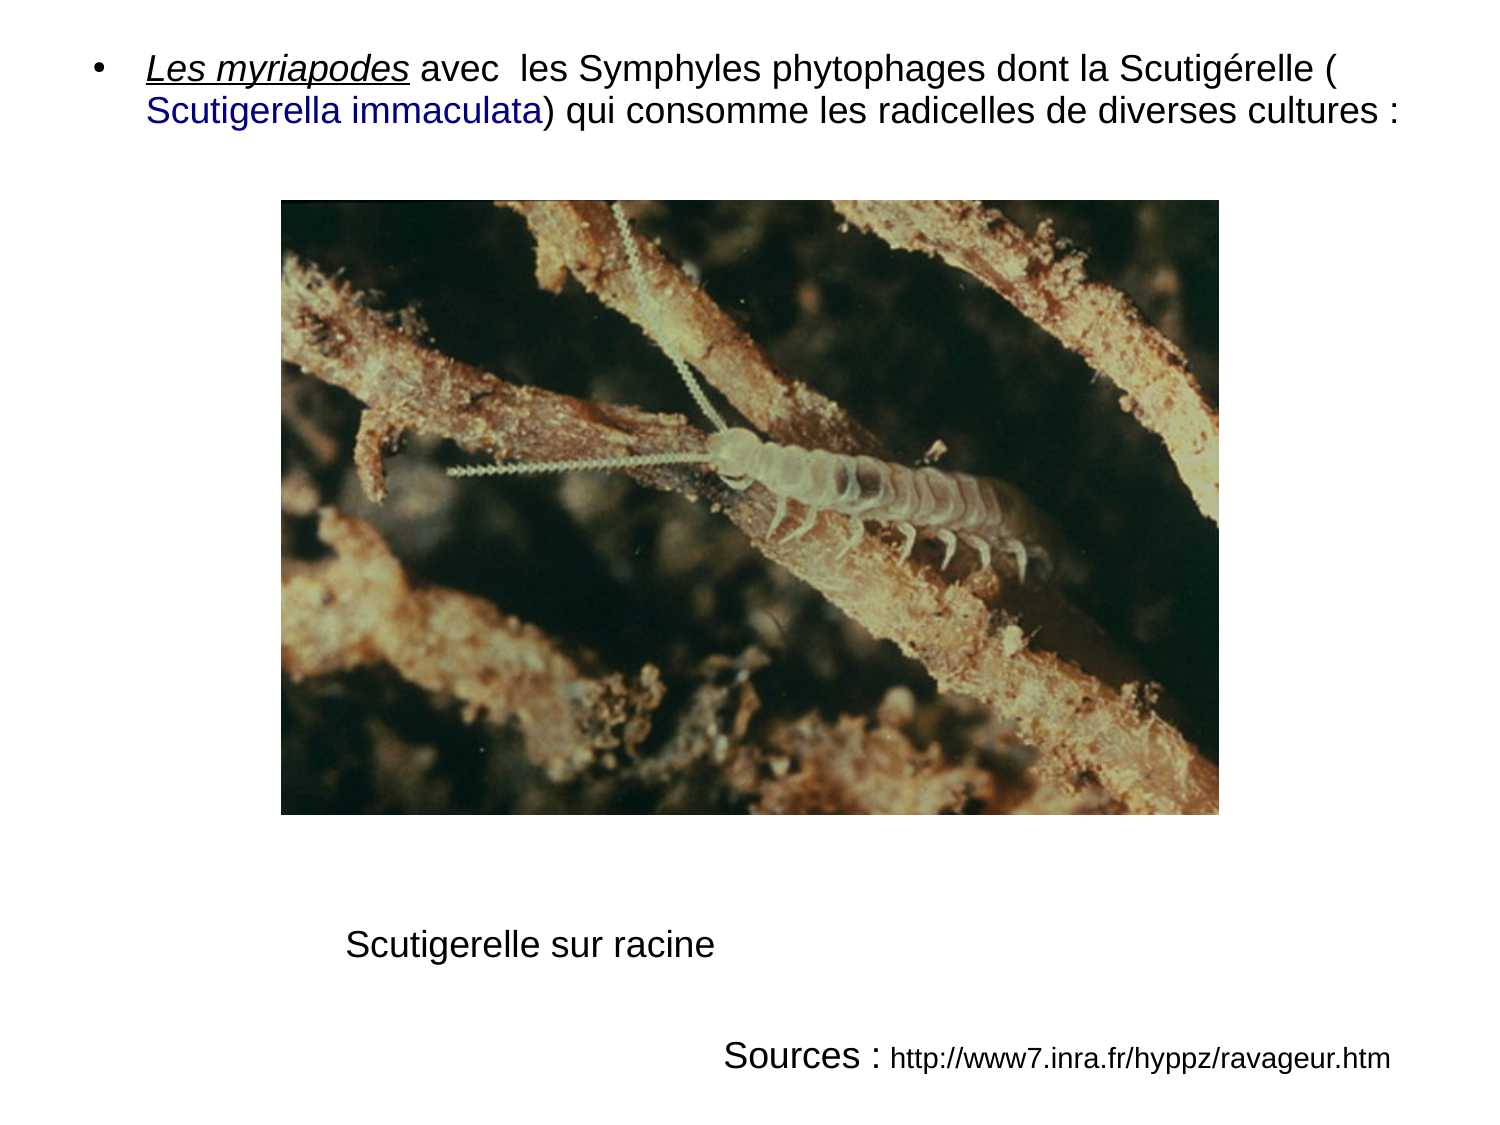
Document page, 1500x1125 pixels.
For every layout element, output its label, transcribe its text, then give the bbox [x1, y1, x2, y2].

picture [281, 200, 1219, 815]
text_box Scutigerelle sur racine [330, 915, 731, 973]
list Les myriapodes avec les Symphyles phytophages dont la Scutigérelle (Scutigerella immaculata) qui consomme les radicelles de diverses cultures : [75, 47, 1425, 916]
text_box Sources : http://www7.inra.fr/hyppz/ravageur.htm [708, 1027, 1489, 1085]
